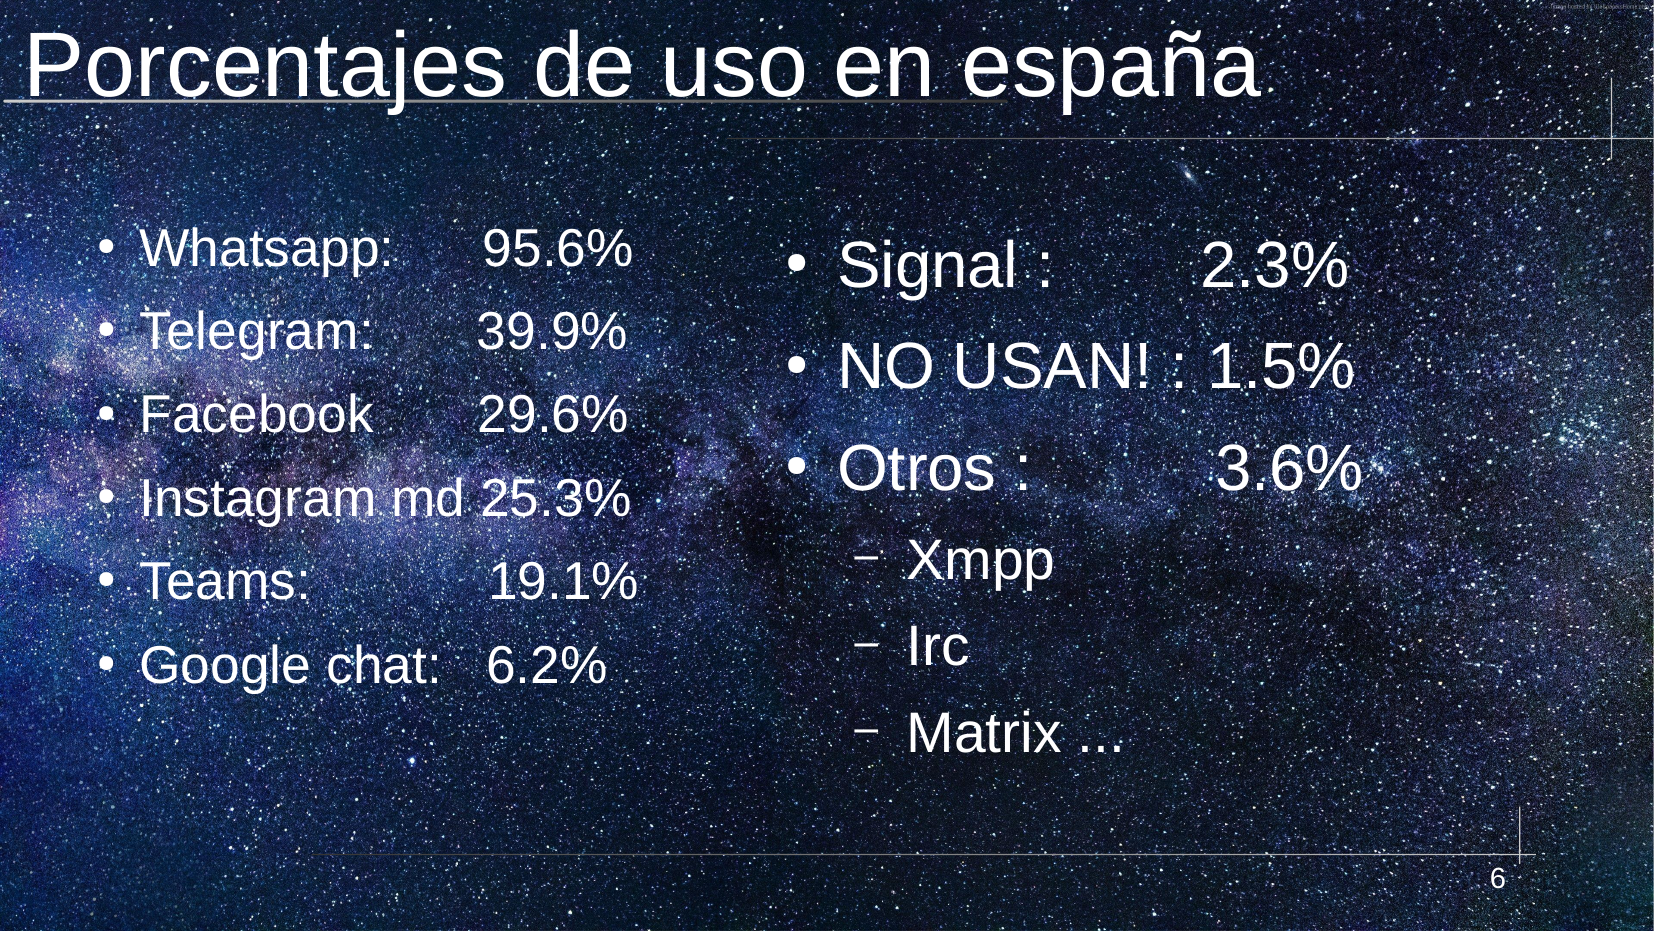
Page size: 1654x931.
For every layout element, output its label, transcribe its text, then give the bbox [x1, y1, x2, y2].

list Whatsapp: 95.6% Telegram: 39.9% Facebook 29.6% Instagram md 25.3% Teams: 19.1% Google chat: 6.2% [82, 217, 709, 758]
picture [0, 0, 1654, 931]
list Signal : 2.3% NO USAN! : 1.5% Otros : 3.6% Xmpp Irc Matrix ... [767, 228, 1394, 768]
title Porcentajes de uso en españa [23, 11, 1589, 119]
